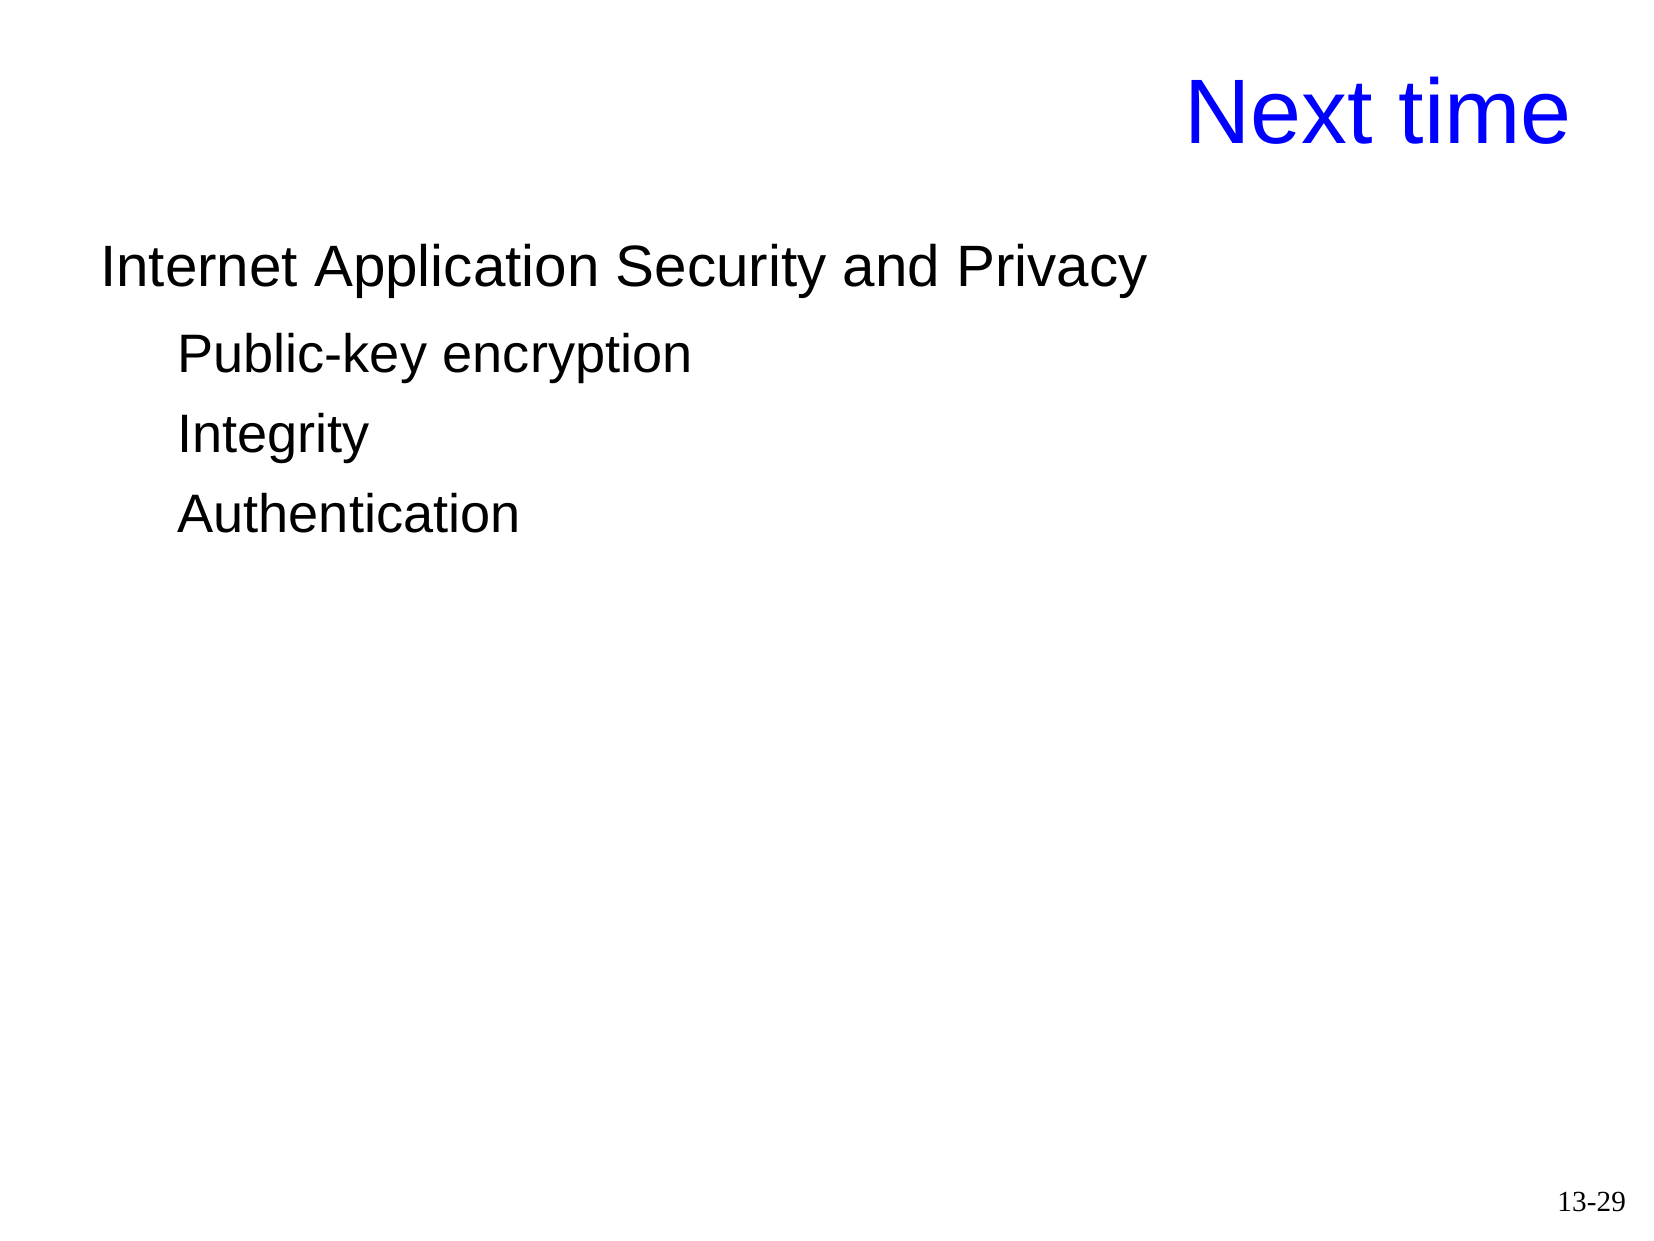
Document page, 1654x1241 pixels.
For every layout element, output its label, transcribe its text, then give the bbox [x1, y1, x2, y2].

list Internet Application Security and Privacy Public-key encryption Integrity Authentication [82, 237, 1571, 1161]
title Next time [84, 18, 1573, 211]
